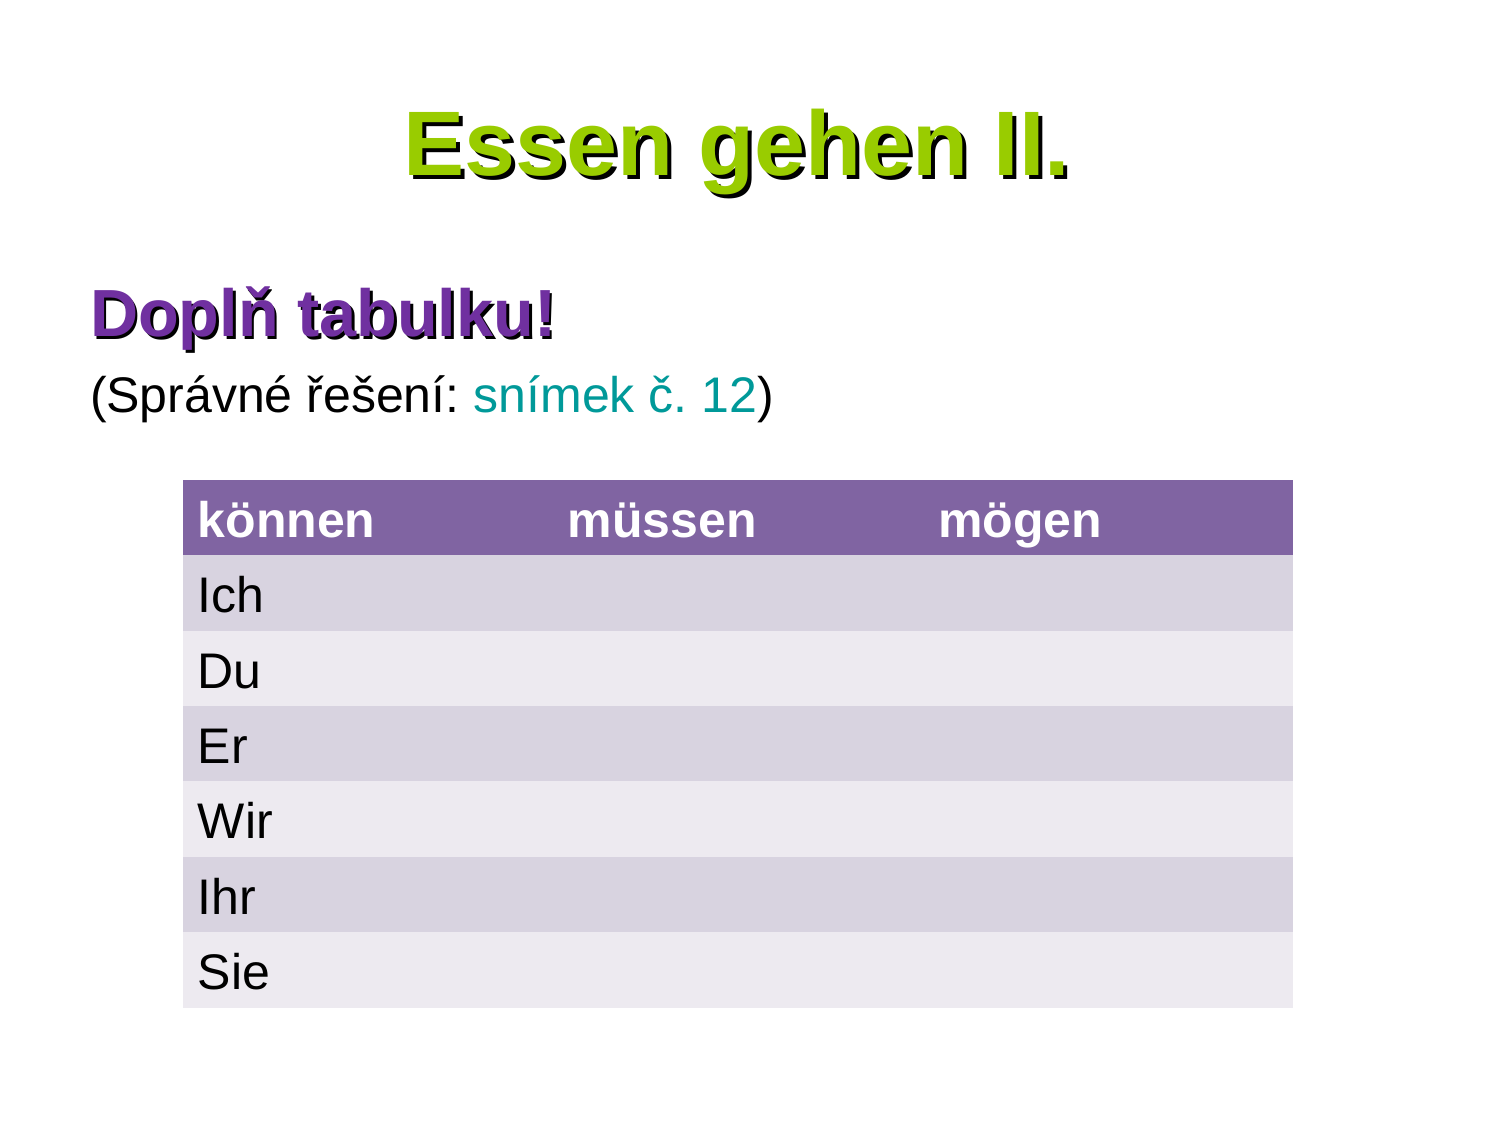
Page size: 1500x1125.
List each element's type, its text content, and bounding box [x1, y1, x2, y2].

title Essen gehen II. [75, 45, 1426, 233]
table_header können [183, 480, 553, 555]
table_header müssen [553, 480, 923, 555]
table_cell [553, 555, 923, 631]
list Doplň tabulku! (Správné řešení: snímek č. 12) [75, 262, 1426, 1006]
table_cell Wir [183, 781, 553, 857]
table_cell Ich [183, 555, 553, 631]
table_cell [553, 706, 923, 781]
table_cell [923, 932, 1293, 1008]
table_cell Er [183, 706, 553, 781]
table_cell [923, 781, 1293, 857]
table_cell Ihr [183, 857, 553, 932]
table_cell [553, 857, 923, 932]
table_cell [553, 781, 923, 857]
table_cell [923, 857, 1293, 932]
table_cell [923, 631, 1293, 706]
table_header mögen [923, 480, 1293, 555]
table_cell Sie [183, 932, 553, 1008]
table_cell [553, 631, 923, 706]
table_cell Du [183, 631, 553, 706]
table_cell [923, 555, 1293, 631]
table_cell [553, 932, 923, 1008]
table_cell [923, 706, 1293, 781]
